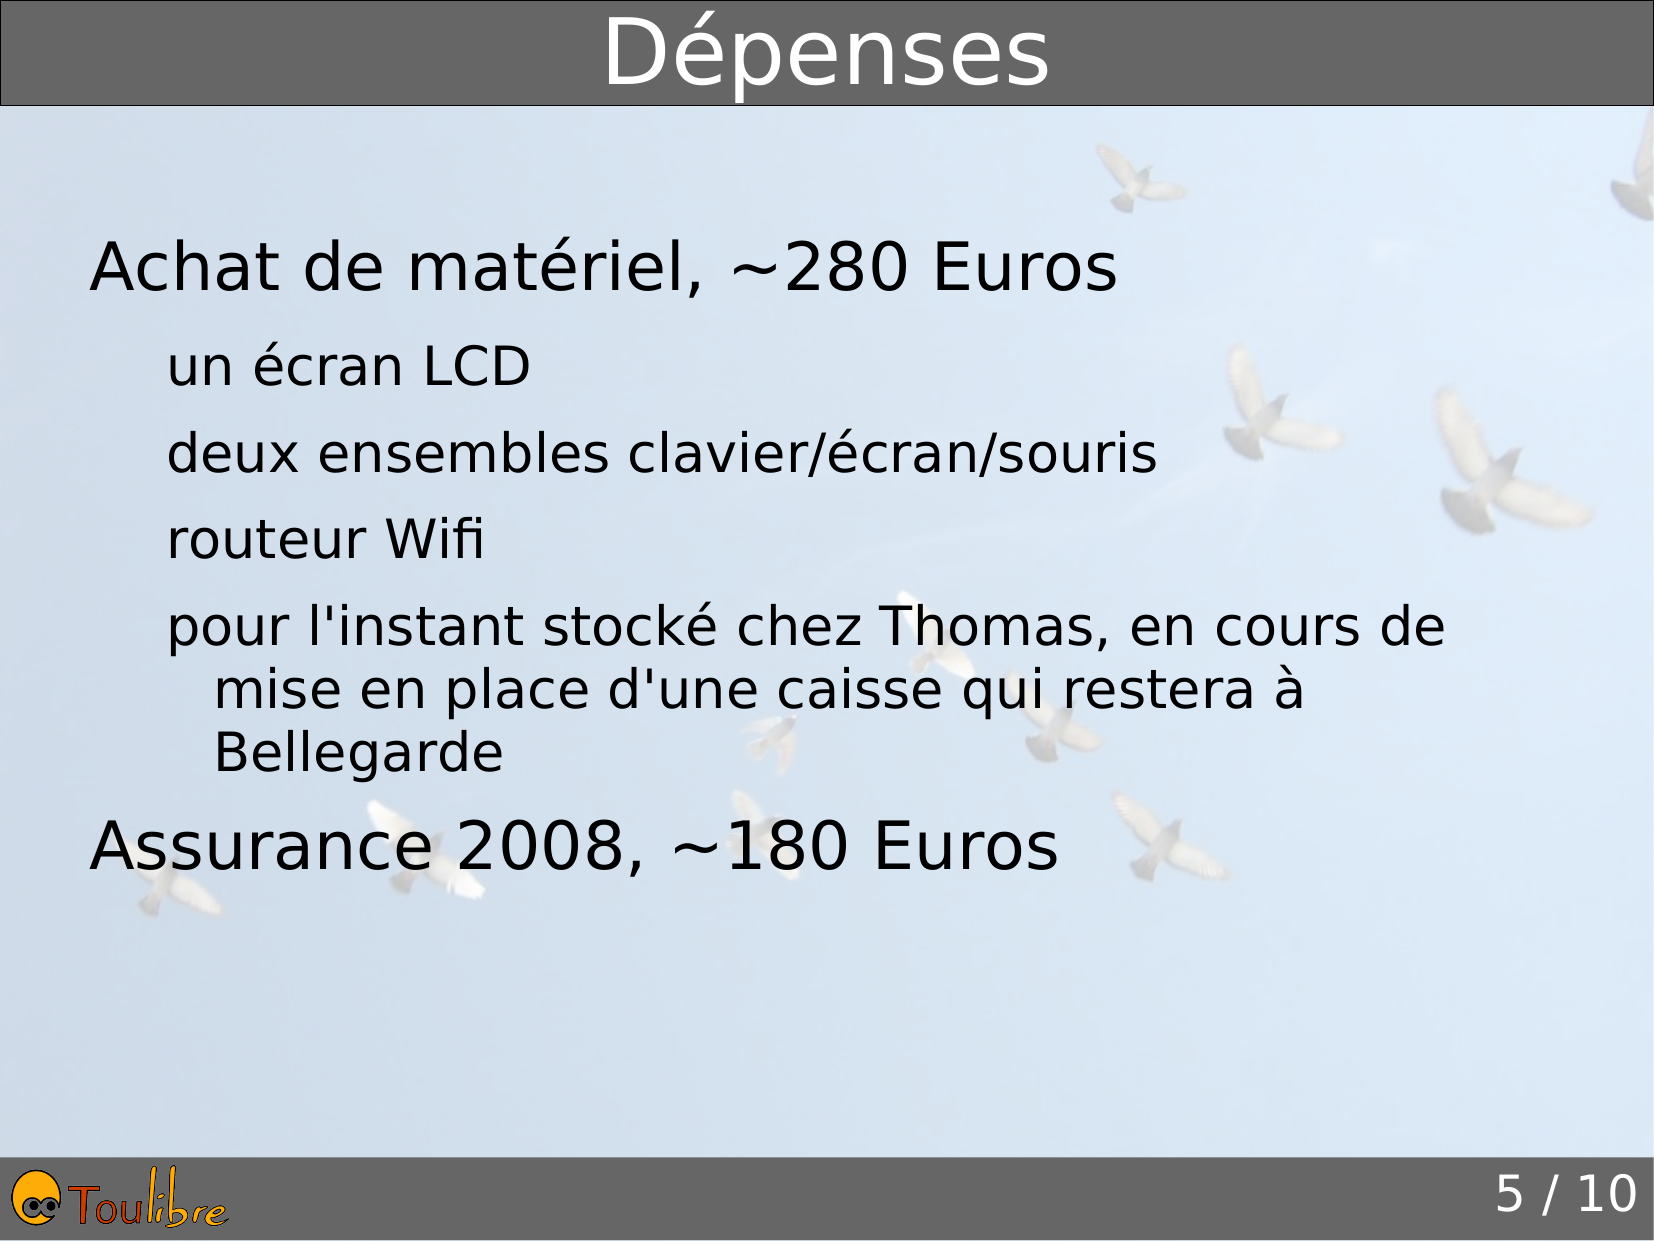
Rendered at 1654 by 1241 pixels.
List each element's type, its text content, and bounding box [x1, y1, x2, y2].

list Achat de matériel, ~280 Euros un écran LCD deux ensembles clavier/écran/souris routeur Wifi pour l'instant stocké chez Thomas, en cours de mise en place d'une caisse qui restera à Bellegarde Assurance 2008, ~180 Euros [71, 228, 1560, 1032]
title Dépenses [0, 0, 1654, 107]
picture [11, 1165, 229, 1228]
